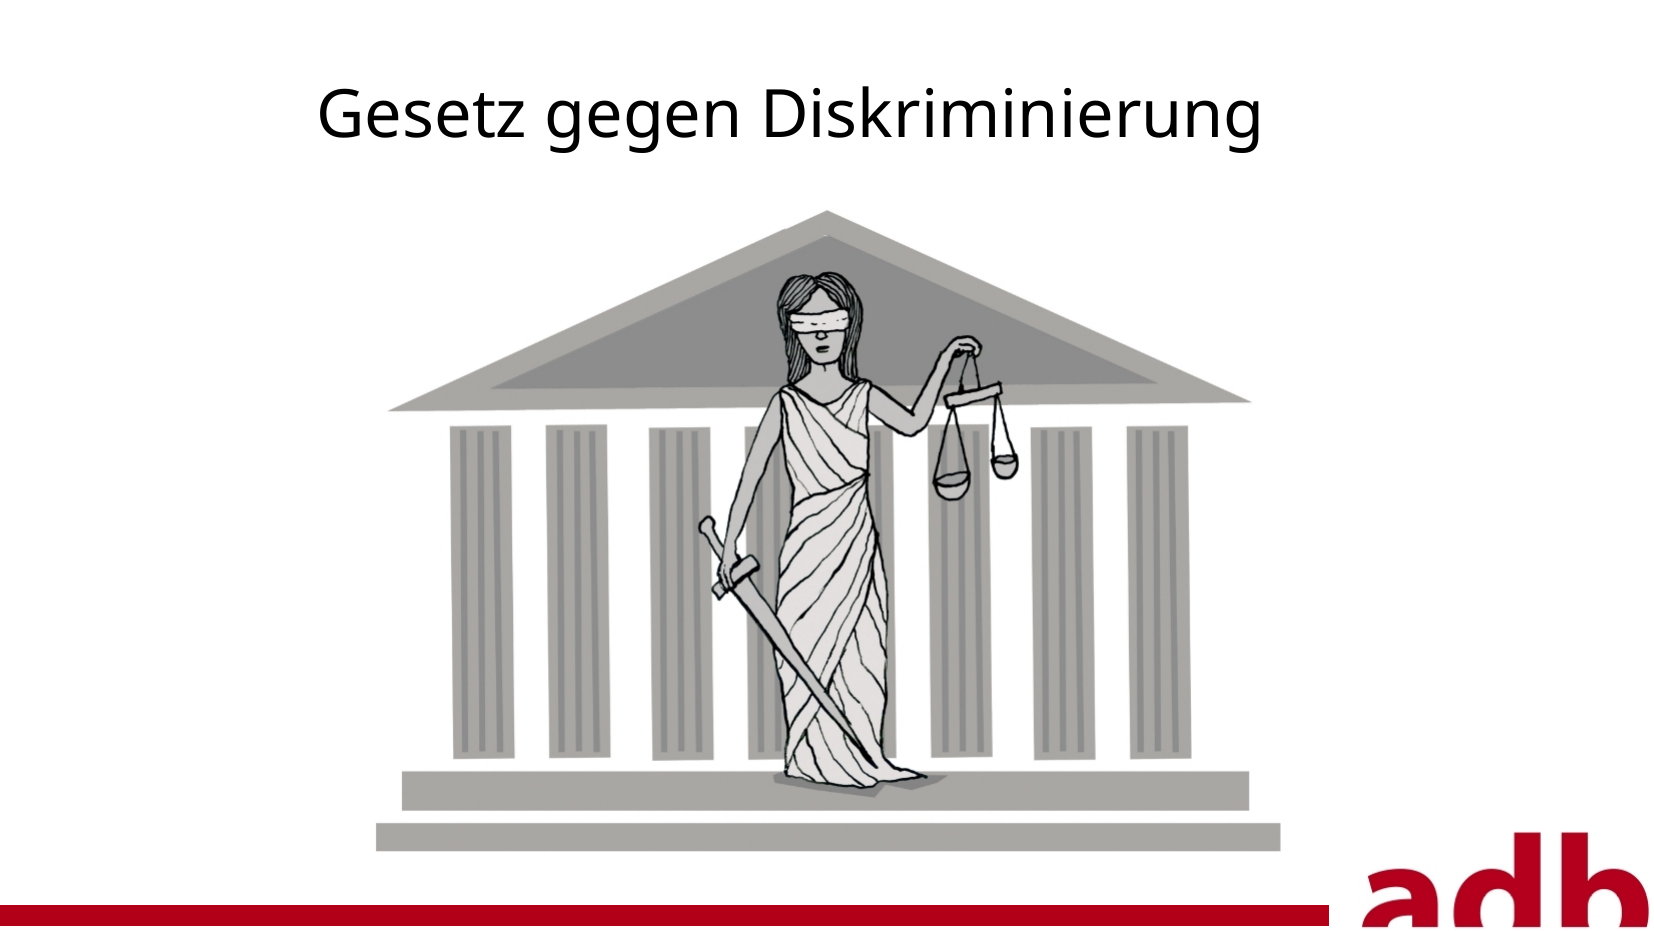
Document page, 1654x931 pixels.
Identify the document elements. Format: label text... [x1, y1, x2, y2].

picture [327, 177, 1327, 886]
picture [1358, 830, 1654, 931]
text_box Gesetz gegen Diskriminierung [301, 59, 1353, 156]
